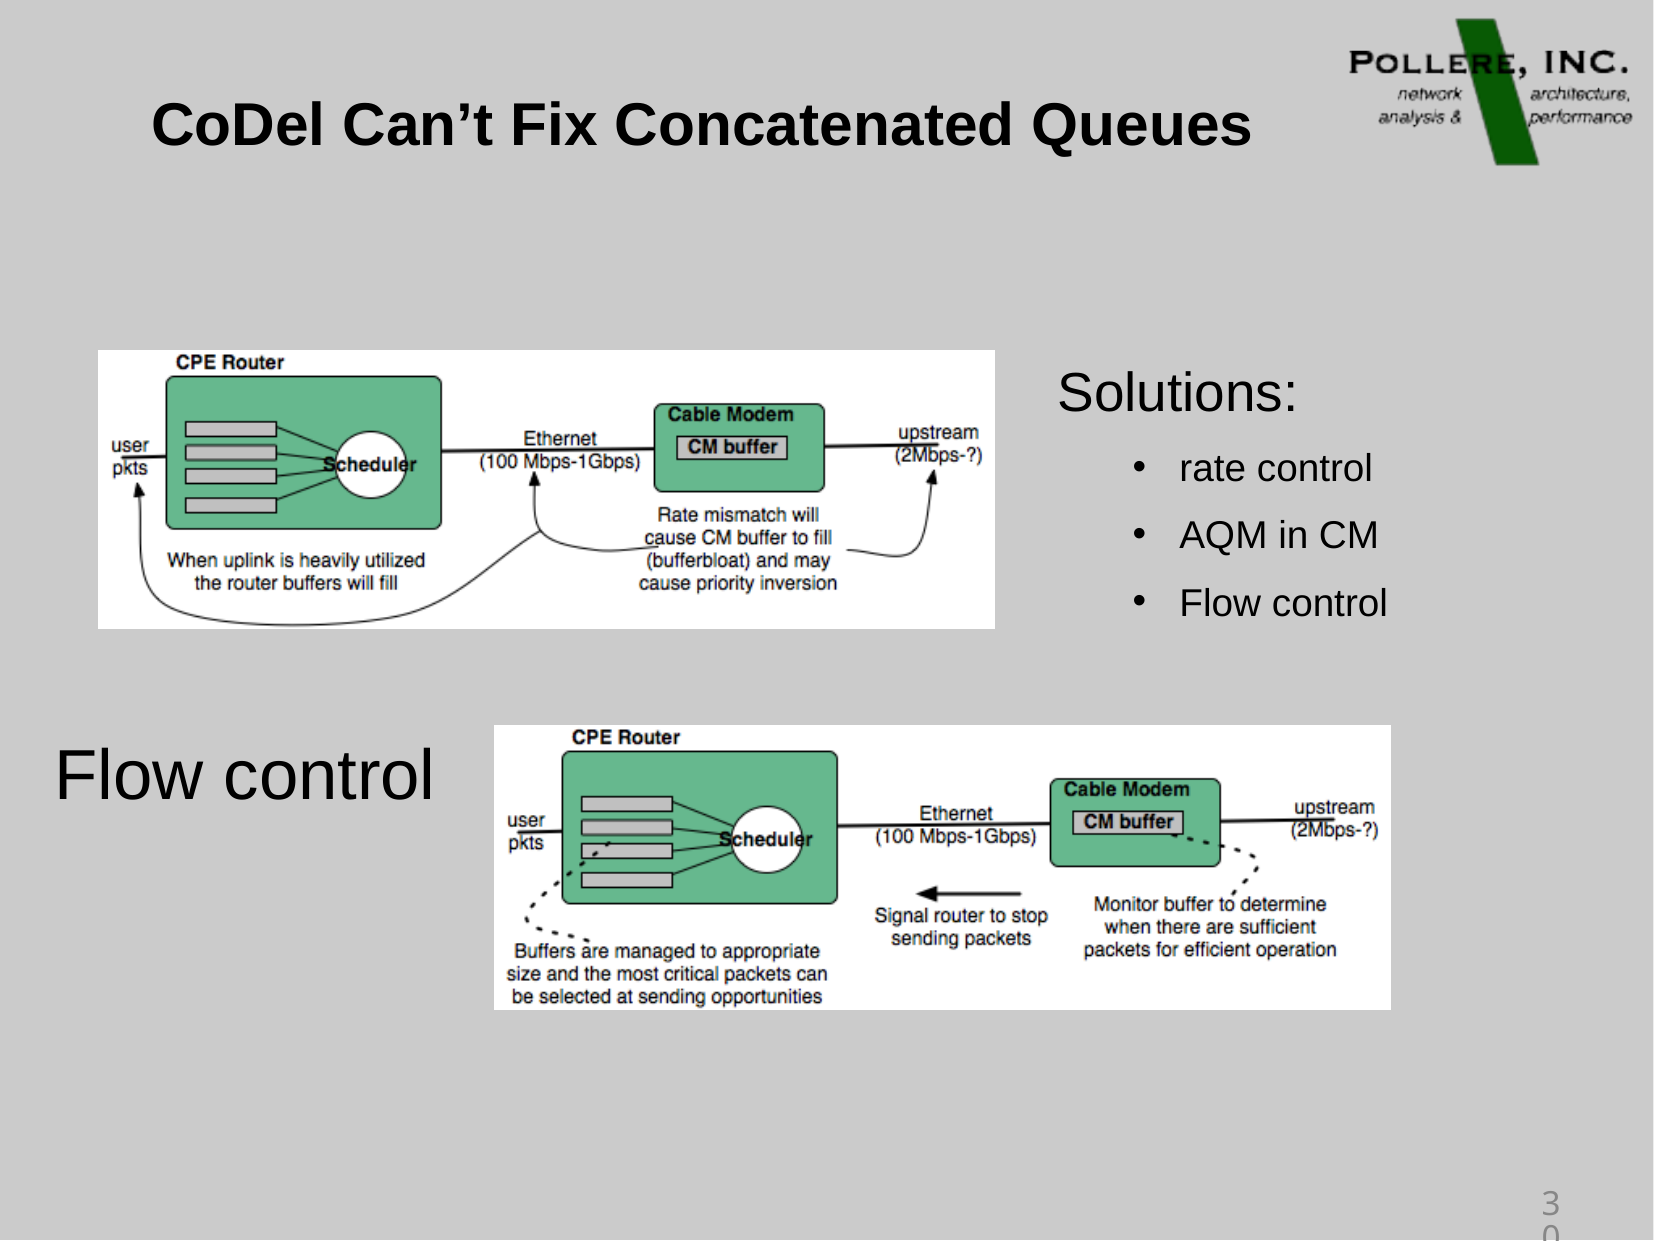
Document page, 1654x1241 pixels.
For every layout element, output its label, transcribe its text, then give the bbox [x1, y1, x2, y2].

picture [494, 725, 1391, 1010]
text_box Flow control [54, 728, 441, 1007]
list Solutions: rate control AQM in CM Flow control [1051, 349, 1438, 631]
picture [98, 350, 995, 629]
title CoDel Can’t Fix Concatenated Queues [72, 68, 1334, 174]
picture [1329, 14, 1651, 169]
